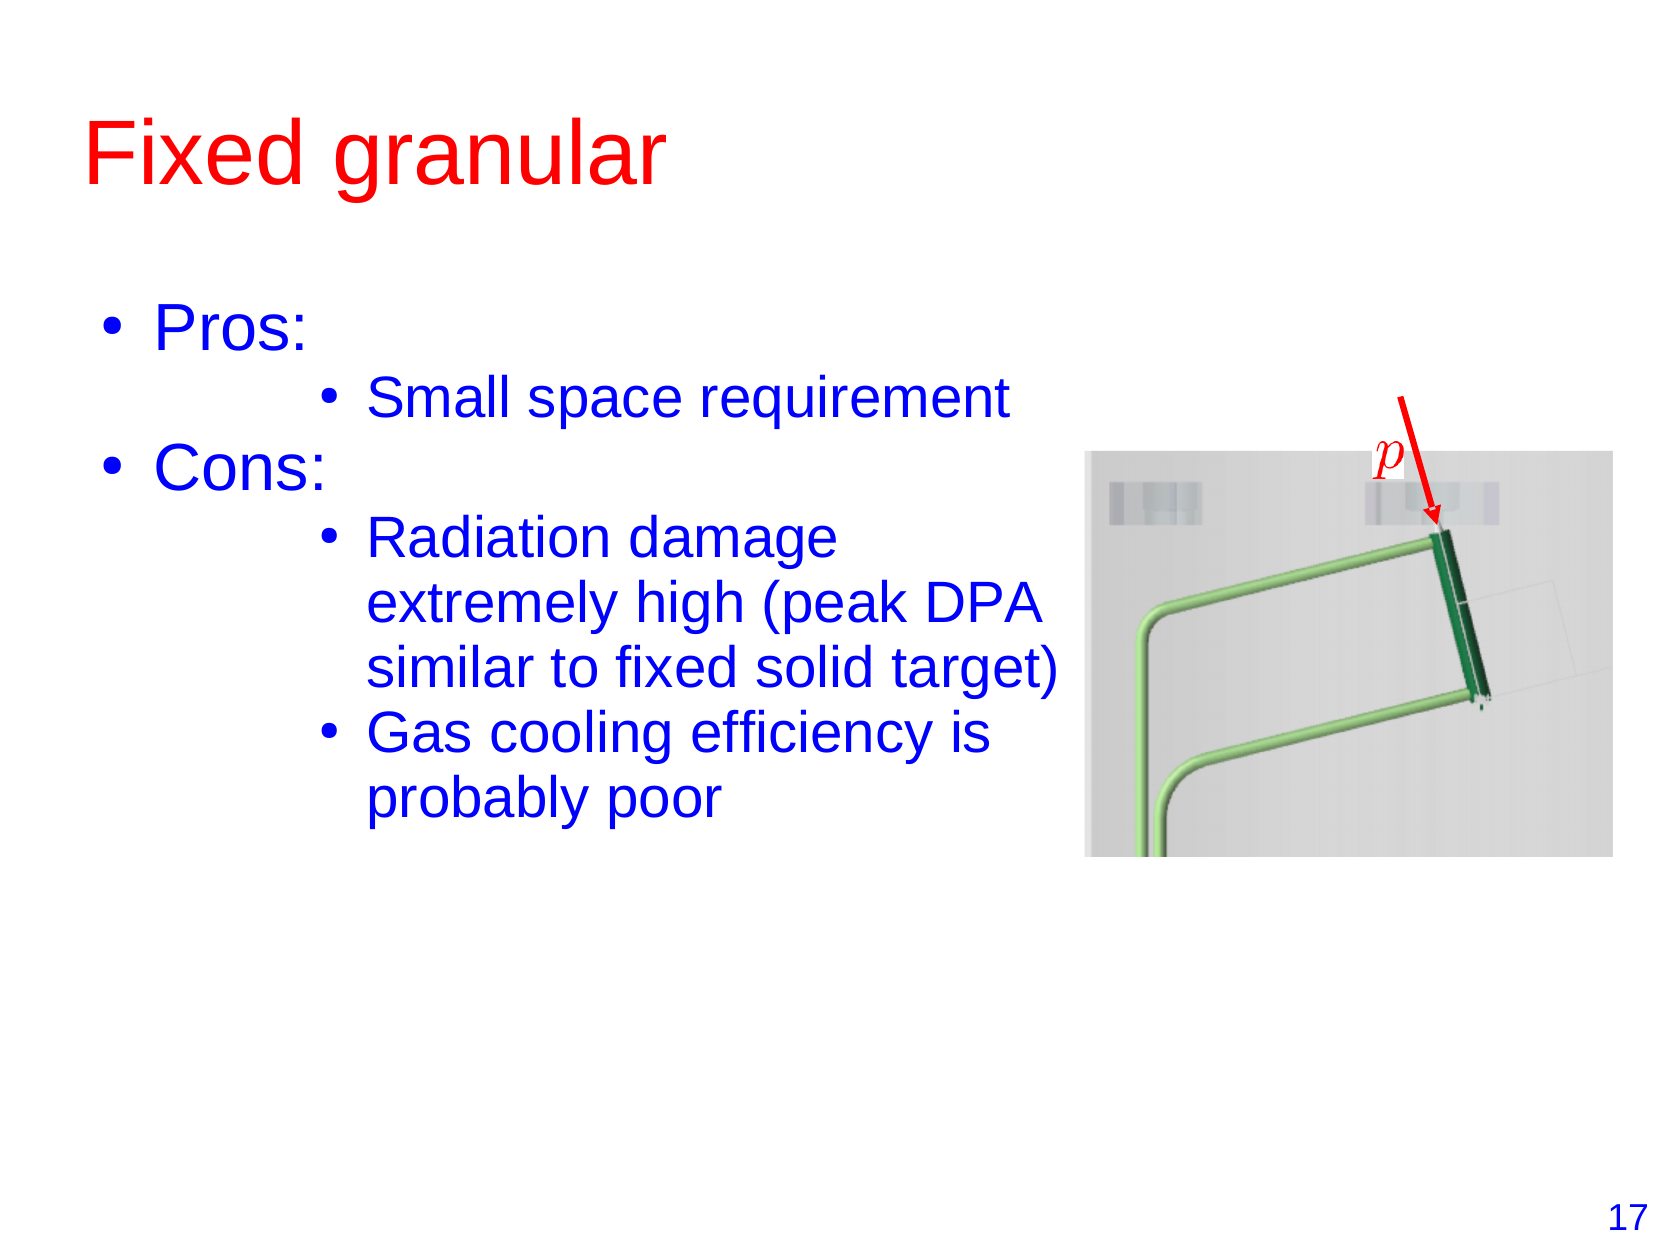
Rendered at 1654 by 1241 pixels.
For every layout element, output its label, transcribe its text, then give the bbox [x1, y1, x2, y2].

text_box [1397, 395, 1442, 526]
title Fixed granular [82, 49, 1571, 257]
list Pros: Small space requirement Cons: Radiation damage extremely high (peak DPA similar to fixed solid target) Gas cooling efficiency is probably poor [82, 290, 1085, 1109]
picture [1084, 441, 1613, 857]
